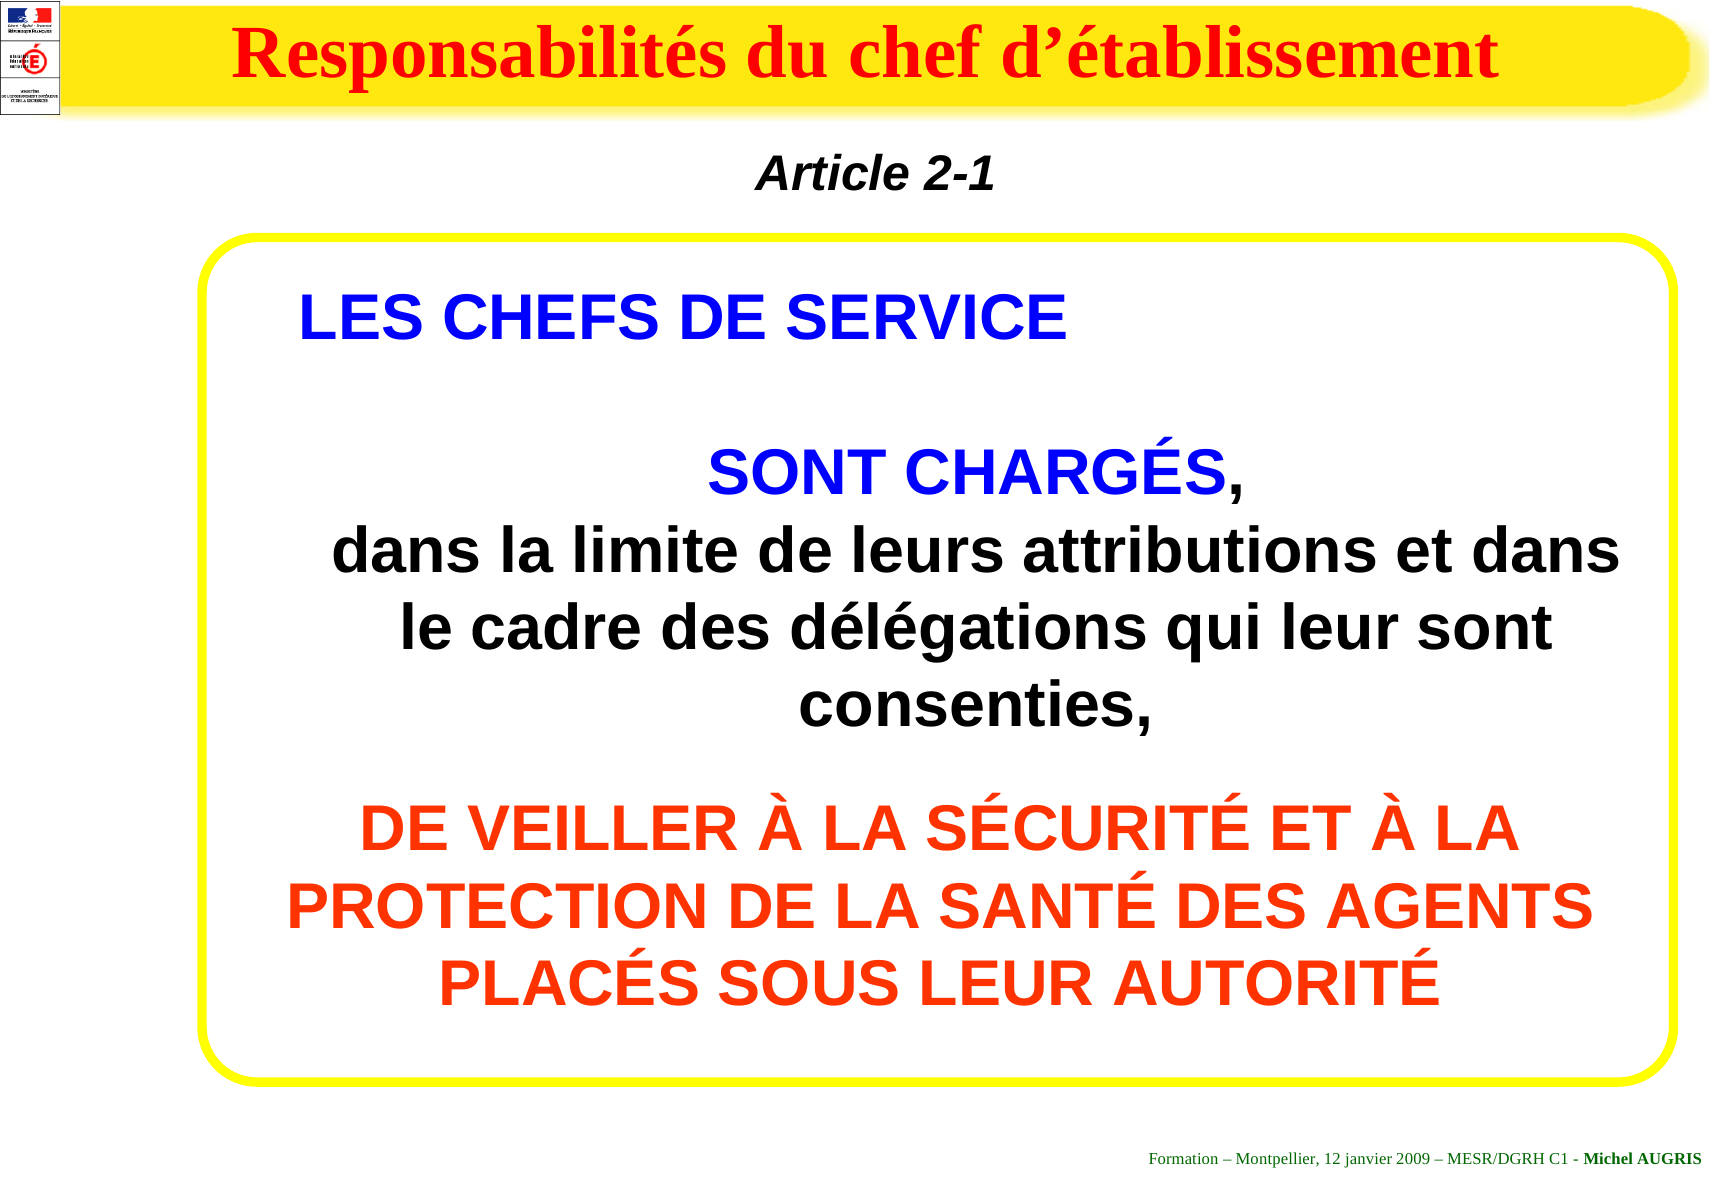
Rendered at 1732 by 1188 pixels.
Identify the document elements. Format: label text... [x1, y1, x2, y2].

text_box Responsabilités du chef d’établissement [217, 0, 1516, 100]
text_box Article 2-1 [738, 132, 1014, 209]
text_box LES CHEFS DE SERVICE SONT CHARGÉS, dans la limite de leurs attributions et dans le cadre des délégations qui leur sont consenties, [281, 266, 1671, 748]
picture [0, 0, 1710, 121]
text_box DE VEILLER À LA SÉCURITÉ ET À LA PROTECTION DE LA SANTÉ DES AGENTS PLACÉS SOUS LEUR AUTORITÉ [231, 777, 1649, 1028]
